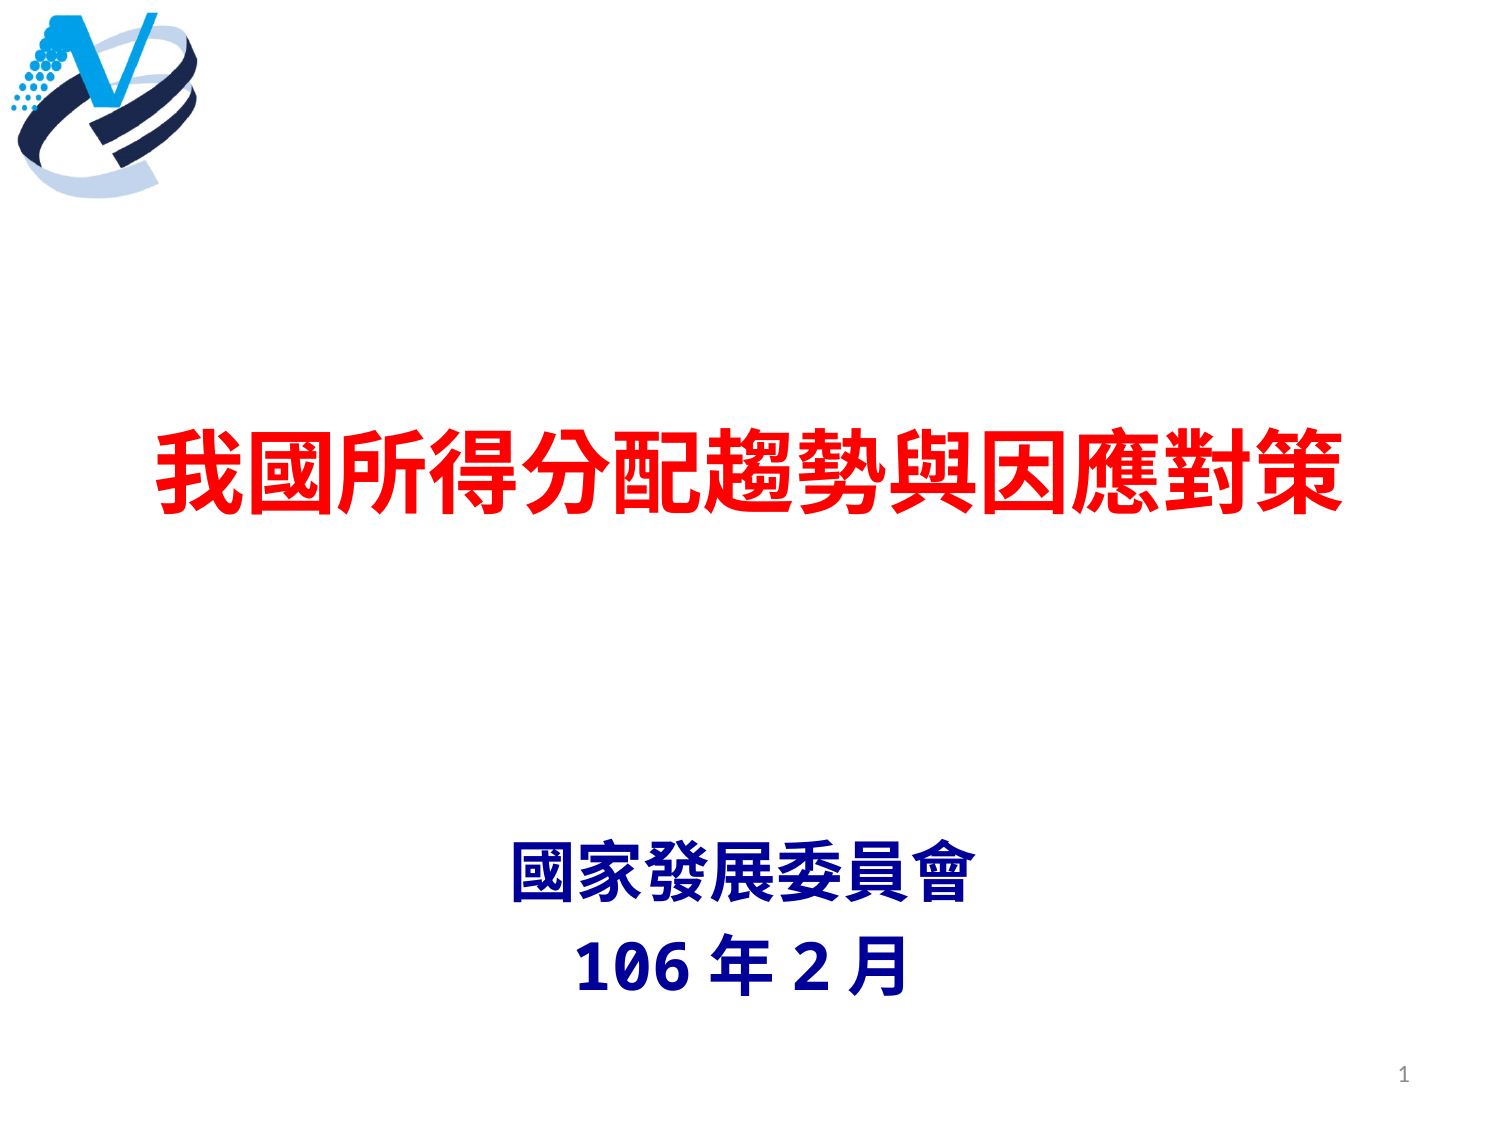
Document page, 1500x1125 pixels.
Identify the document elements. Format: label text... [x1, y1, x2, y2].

slide_number <編號> [1074, 1042, 1425, 1103]
subtitle 國家發展委員會 106年2月 [218, 822, 1269, 1027]
title 我國所得分配趨勢與因應對策 [112, 349, 1388, 591]
picture [5, 7, 202, 204]
